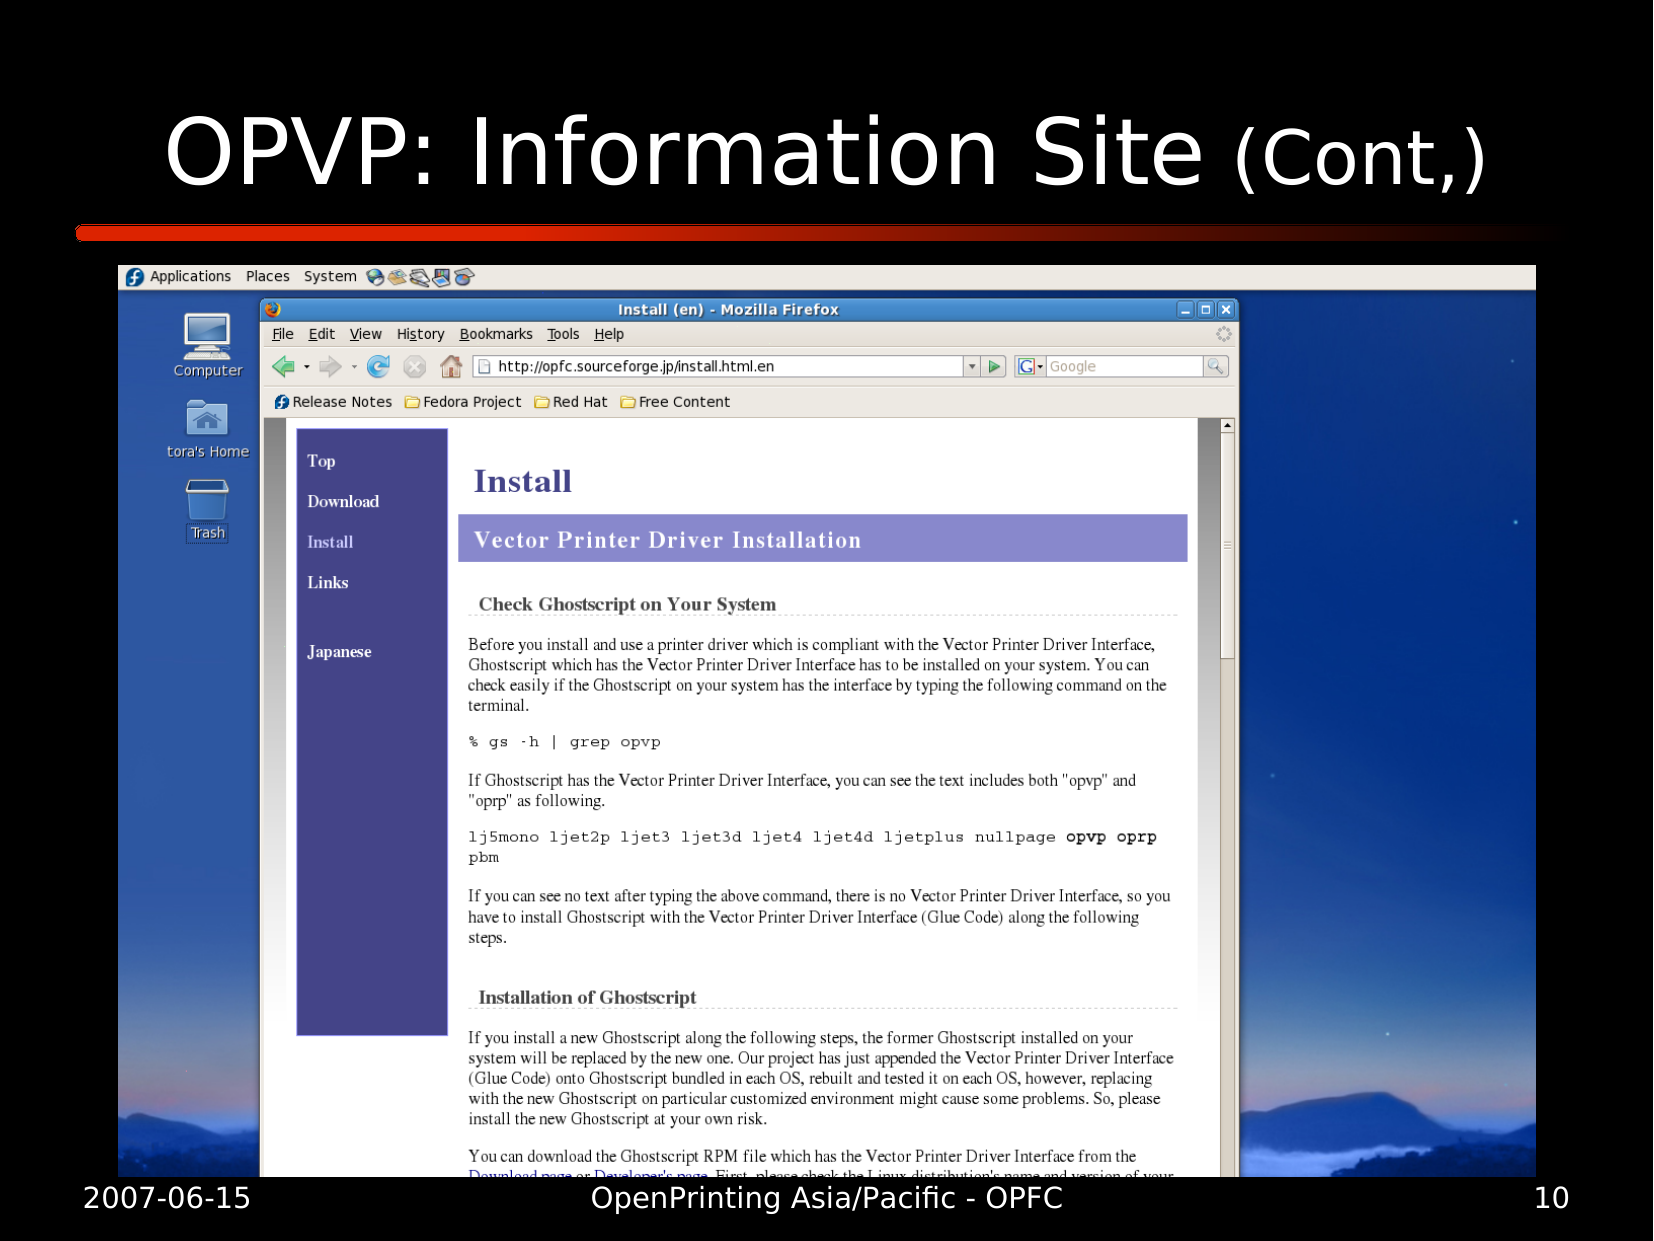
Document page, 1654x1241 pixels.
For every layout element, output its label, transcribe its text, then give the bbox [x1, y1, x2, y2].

title OPVP: Information Site (Cont,) [82, 56, 1571, 250]
picture [118, 265, 1536, 1177]
